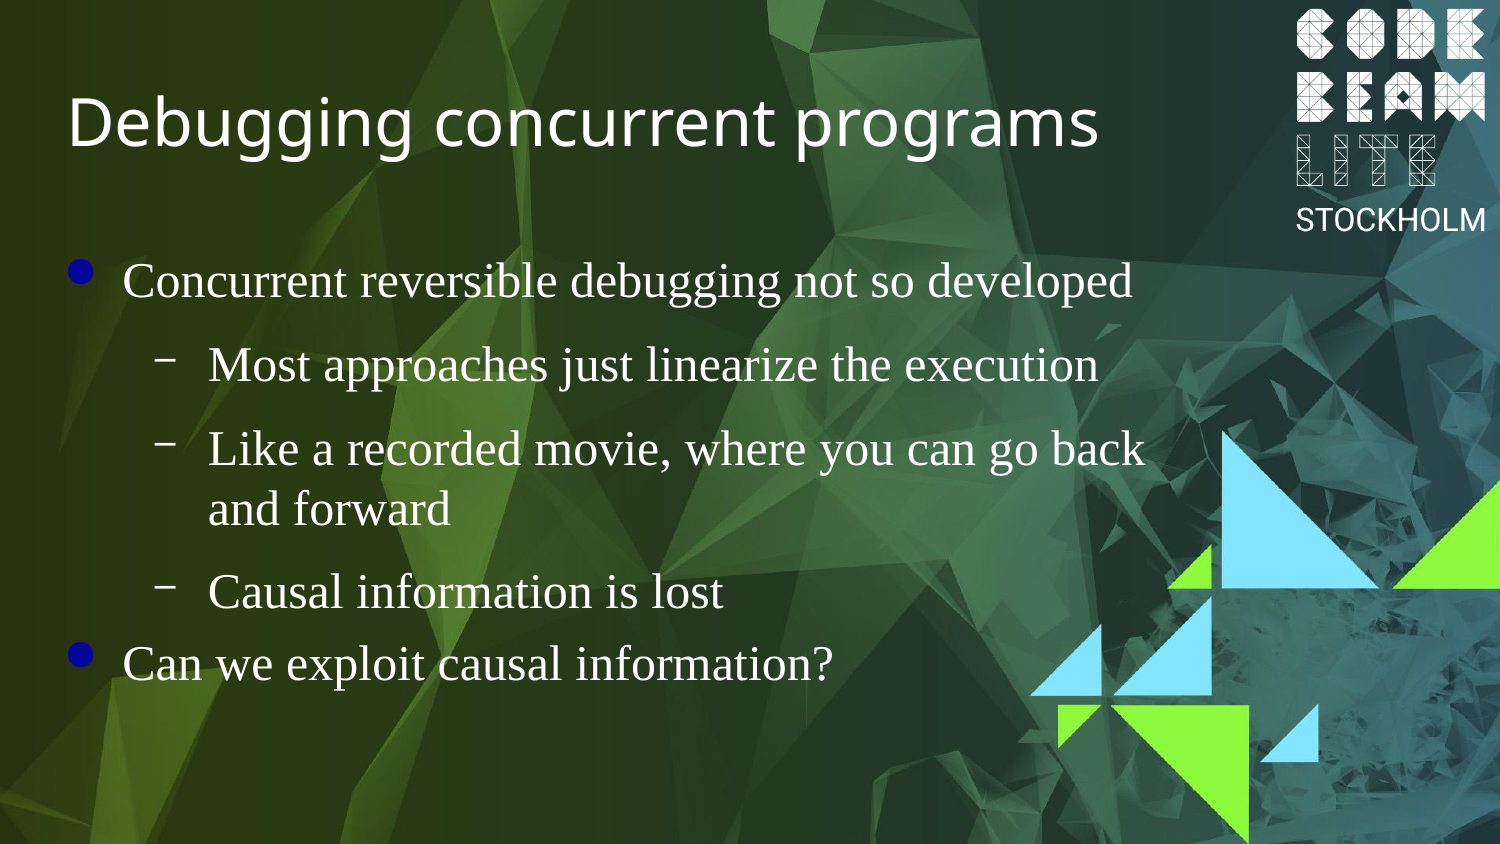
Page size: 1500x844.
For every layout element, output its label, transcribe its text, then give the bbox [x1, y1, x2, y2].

title Debugging concurrent programs [51, 72, 1449, 167]
picture [0, 0, 1500, 844]
list Concurrent reversible debugging not so developed Most approaches just linearize the execution Like a recorded movie, where you can go back and forward Causal information is lost Can we exploit causal information? [51, 189, 1229, 750]
